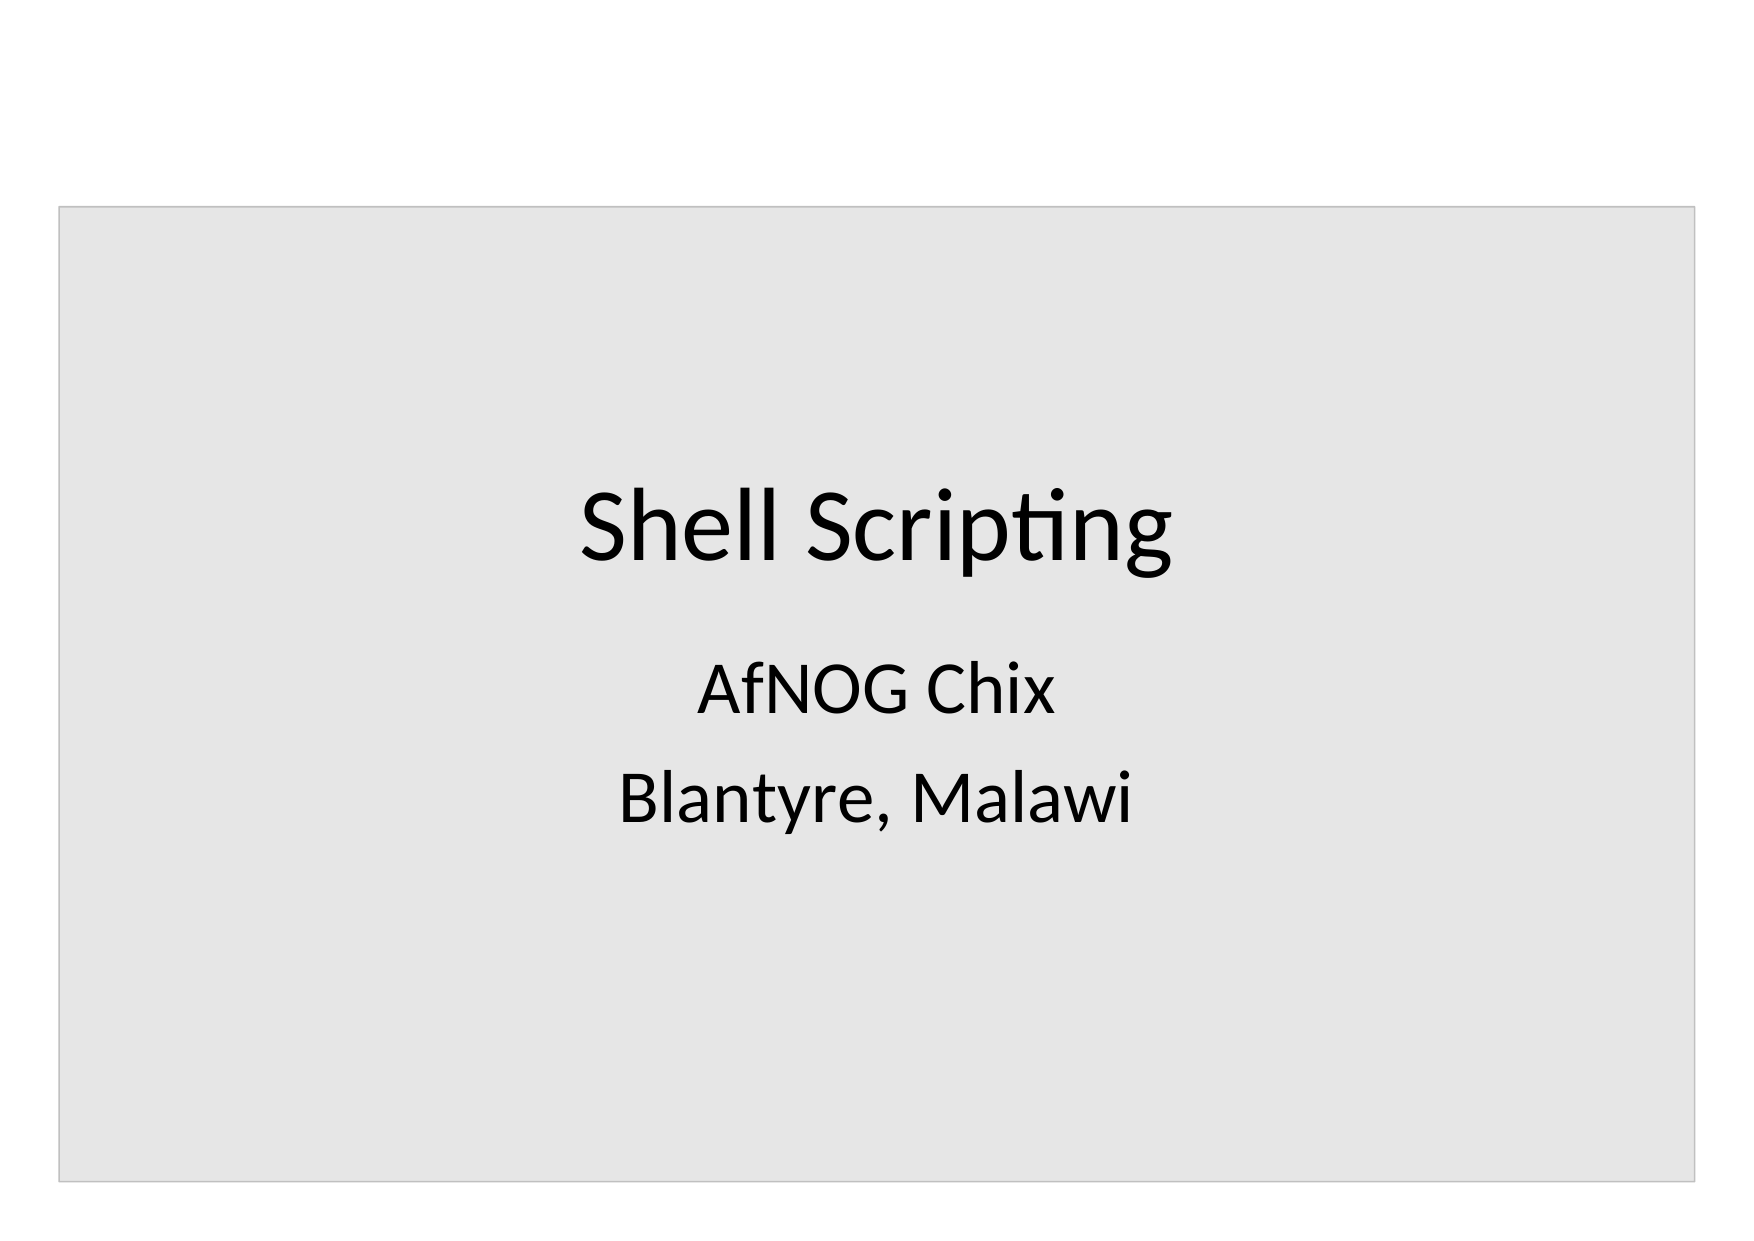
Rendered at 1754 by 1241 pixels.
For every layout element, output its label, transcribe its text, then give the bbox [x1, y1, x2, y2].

list AfNOG Chix Blantyre, Malawi [262, 630, 1491, 1168]
title Shell Scripting [131, 333, 1623, 704]
text_box [59, 206, 1695, 1182]
